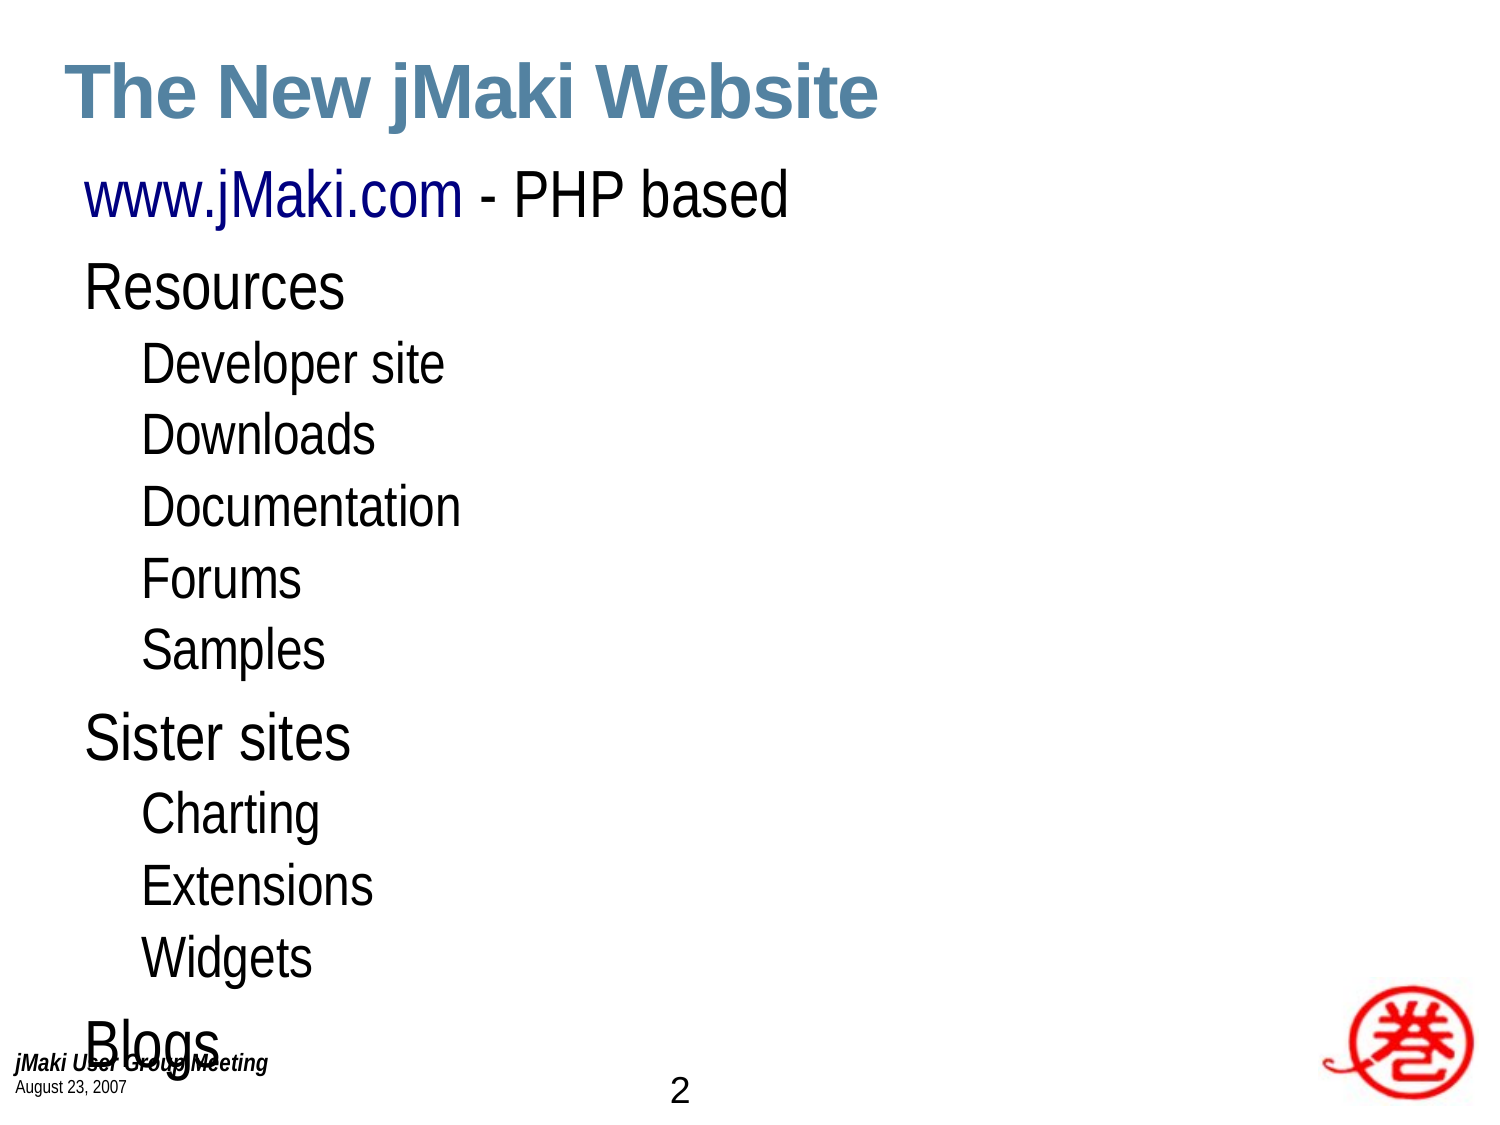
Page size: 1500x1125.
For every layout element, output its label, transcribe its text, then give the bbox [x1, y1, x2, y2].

picture [1426, 977, 1479, 1106]
list www.jMaki.com - PHP based Resources Developer site Downloads Documentation Forums Samples Sister sites Charting Extensions Widgets Blogs [64, 165, 1426, 1125]
title The New jMaki Website [64, 57, 1427, 162]
